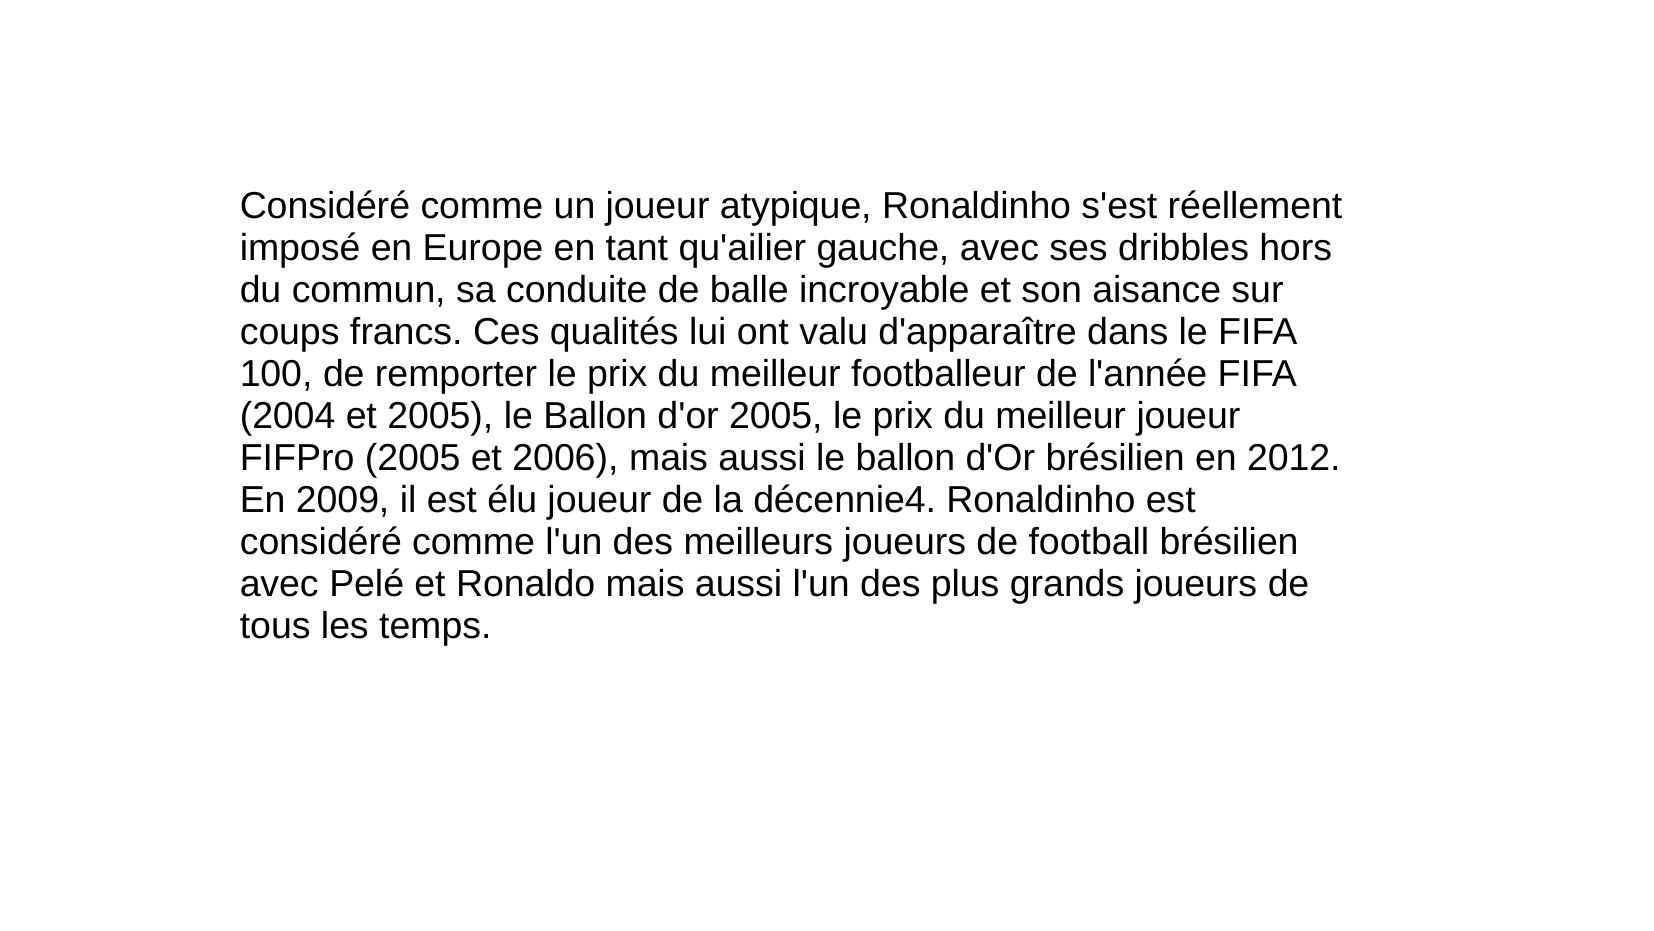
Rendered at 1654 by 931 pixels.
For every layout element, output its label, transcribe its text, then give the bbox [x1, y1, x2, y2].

text_box Considéré comme un joueur atypique, Ronaldinho s'est réellement imposé en Europe en tant qu'ailier gauche, avec ses dribbles hors du commun, sa conduite de balle incroyable et son aisance sur coups francs. Ces qualités lui ont valu d'apparaître dans le FIFA 100, de remporter le prix du meilleur footballeur de l'année FIFA (2004 et 2005), le Ballon d'or 2005, le prix du meilleur joueur FIFPro (2005 et 2006), mais aussi le ballon d'Or brésilien en 2012. En 2009, il est élu joueur de la décennie4. Ronaldinho est considéré comme l'un des meilleurs joueurs de football brésilien avec Pelé et Ronaldo mais aussi l'un des plus grands joueurs de tous les temps. [224, 177, 1359, 654]
